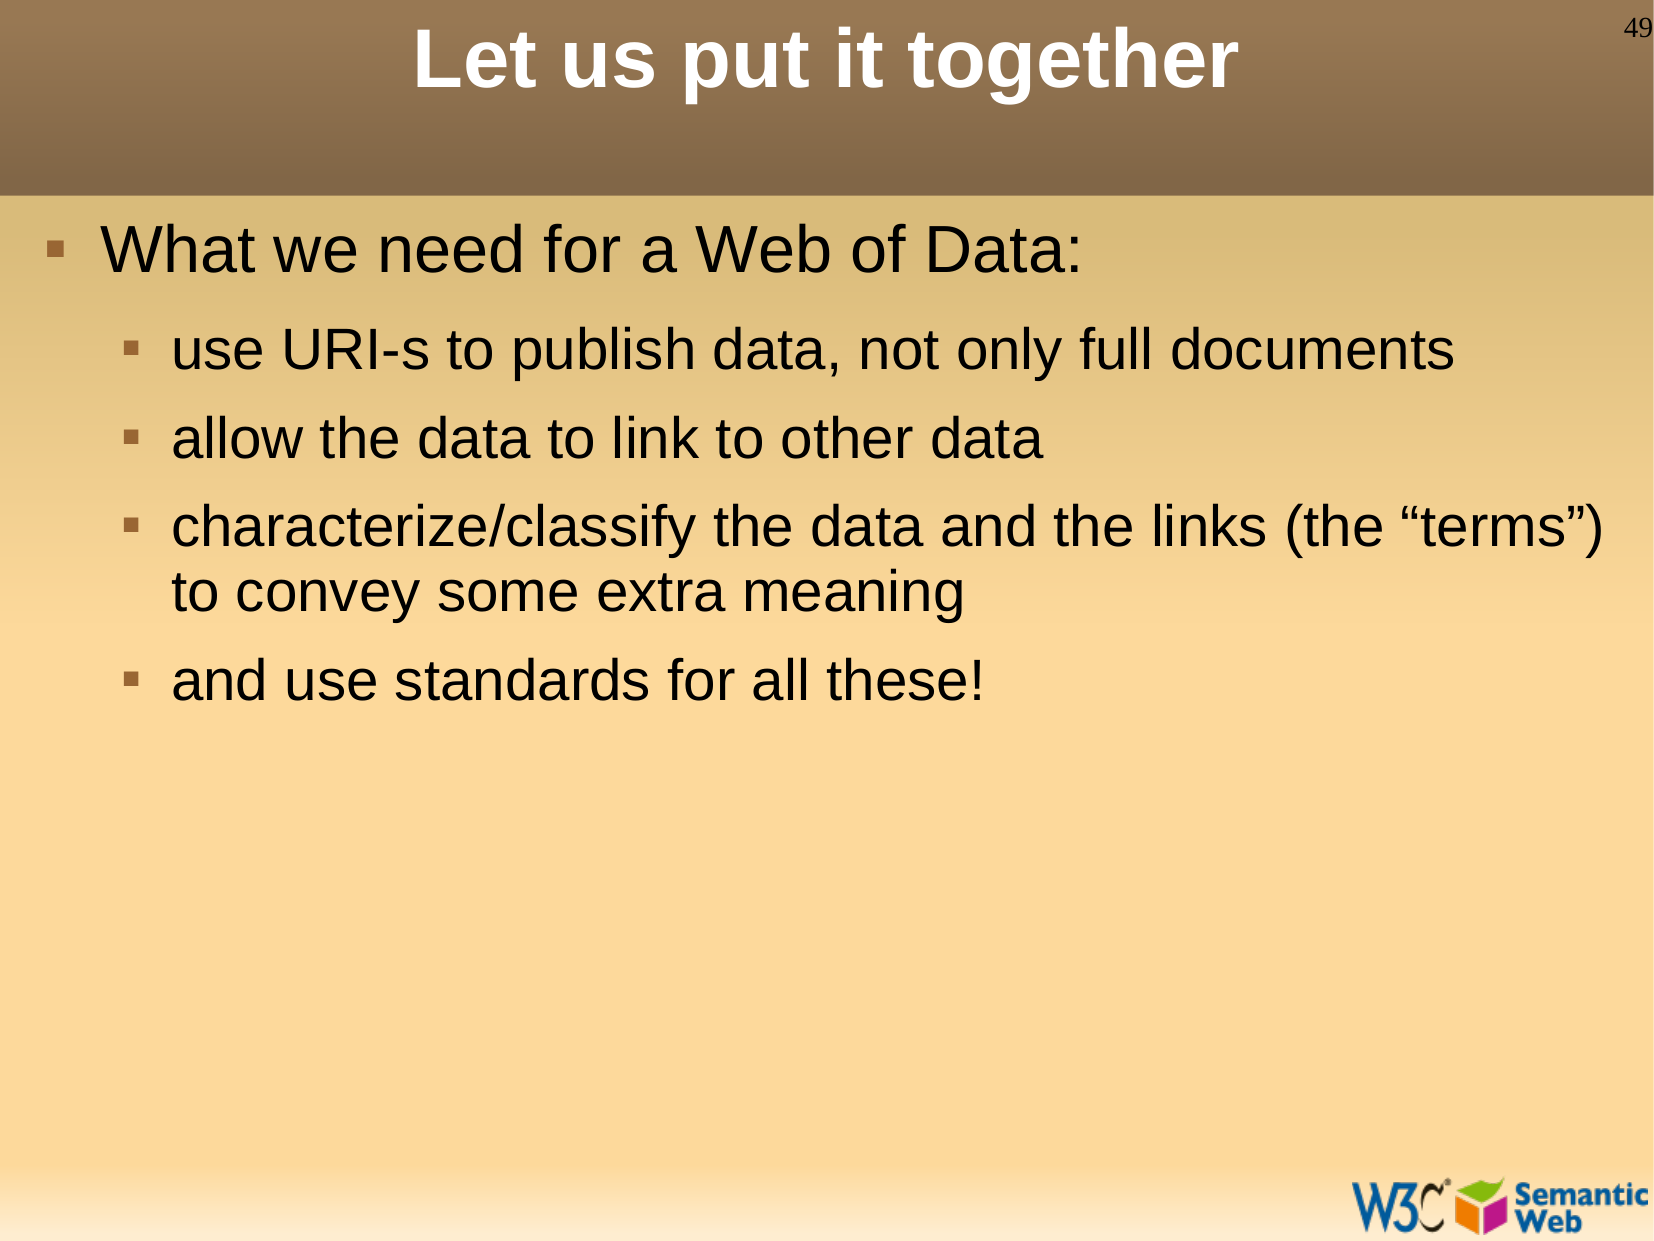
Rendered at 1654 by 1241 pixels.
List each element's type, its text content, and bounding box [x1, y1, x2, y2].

picture [0, 119, 1654, 1241]
title Let us put it together [0, 0, 1654, 119]
list What we need for a Web of Data: use URI-s to publish data, not only full documents allow the data to link to other data characterize/classify the data and the links (the “terms”) to convey some extra meaning and use standards for all these! [29, 212, 1624, 1199]
